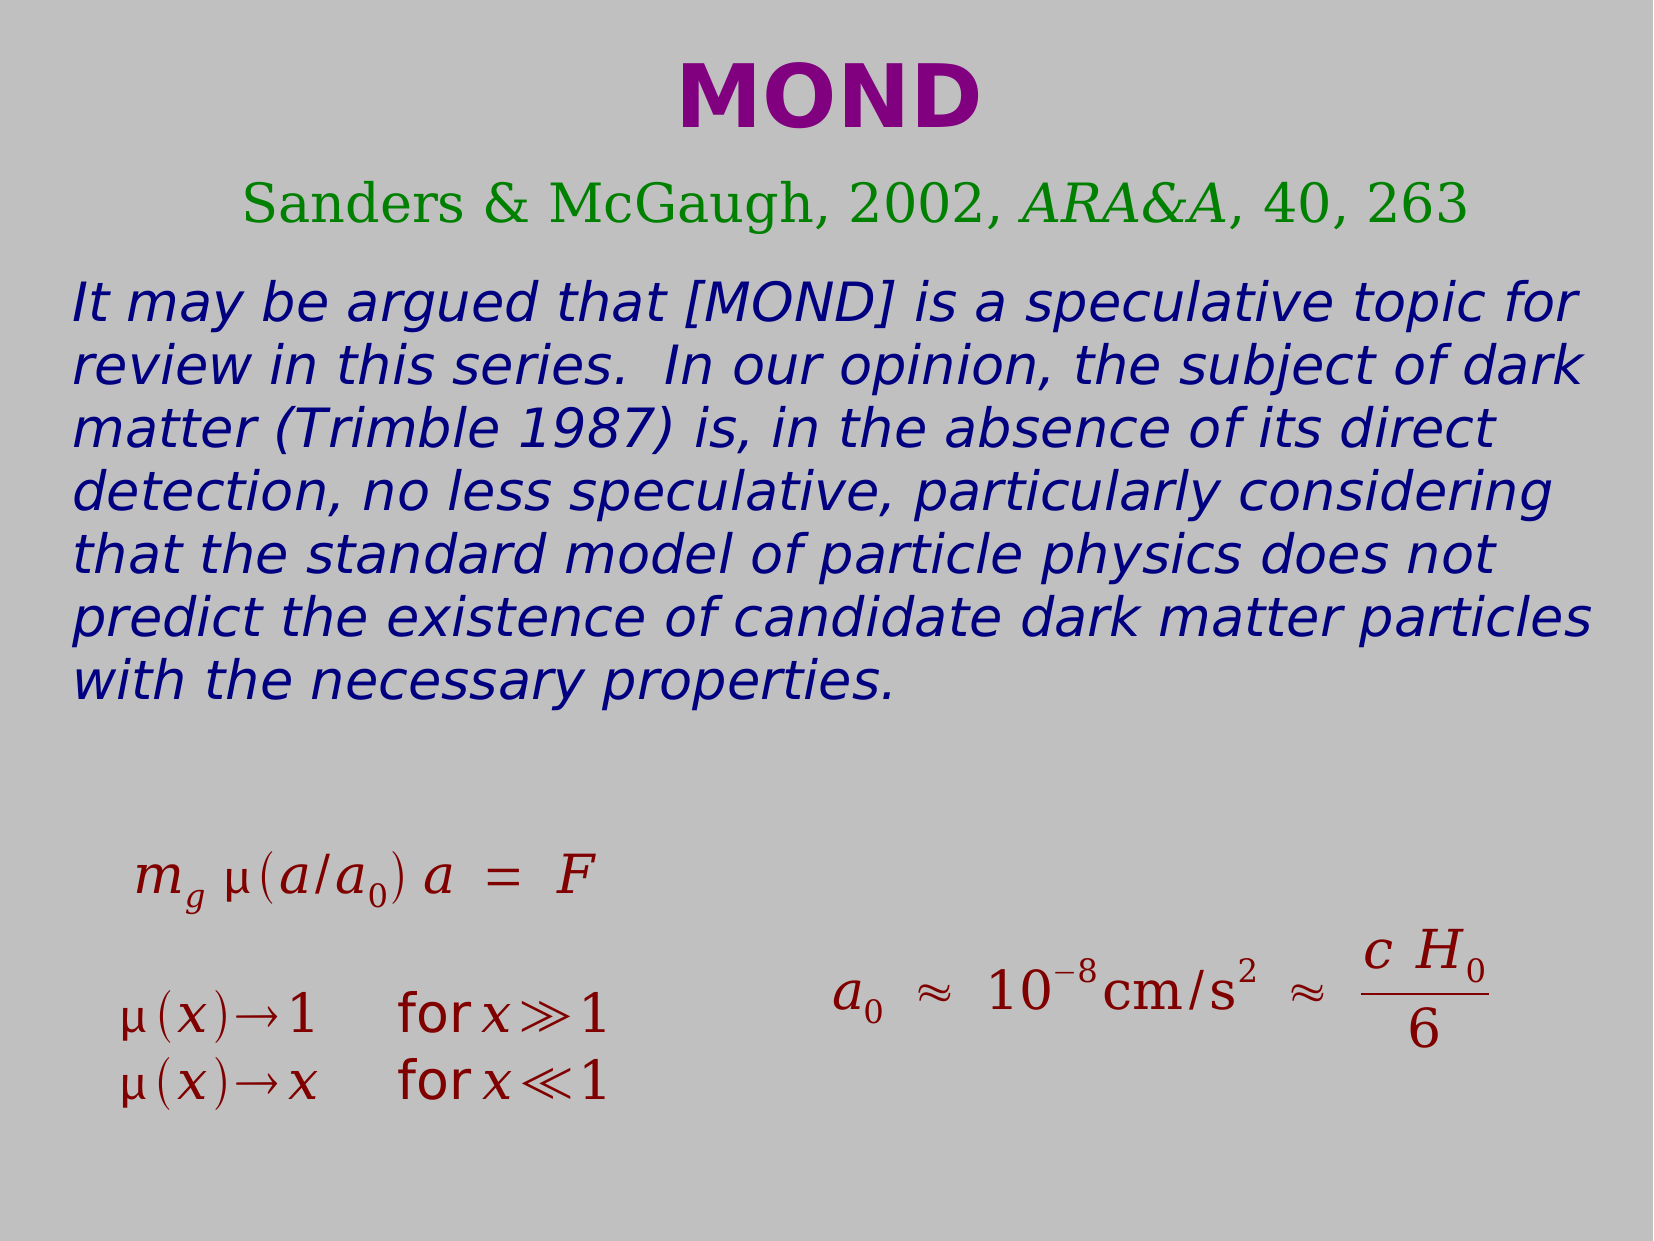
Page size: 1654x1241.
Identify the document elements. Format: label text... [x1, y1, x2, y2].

chart [825, 918, 1498, 1061]
chart [112, 843, 620, 1114]
text_box MOND [659, 37, 994, 158]
text_box Sanders & McGaugh, 2002, ARA&A, 40, 263 [225, 162, 1487, 244]
text_box It may be argued that [MOND] is a speculative topic for review in this series. In our opinion, the subject of dark matter (Trimble 1987) is, in the absence of its direct detection, no less speculative, particularly considering that the standard model of particle physics does not predict the existence of candidate dark matter particles with the necessary properties. [56, 262, 1632, 722]
text_box [656, 600, 1013, 674]
